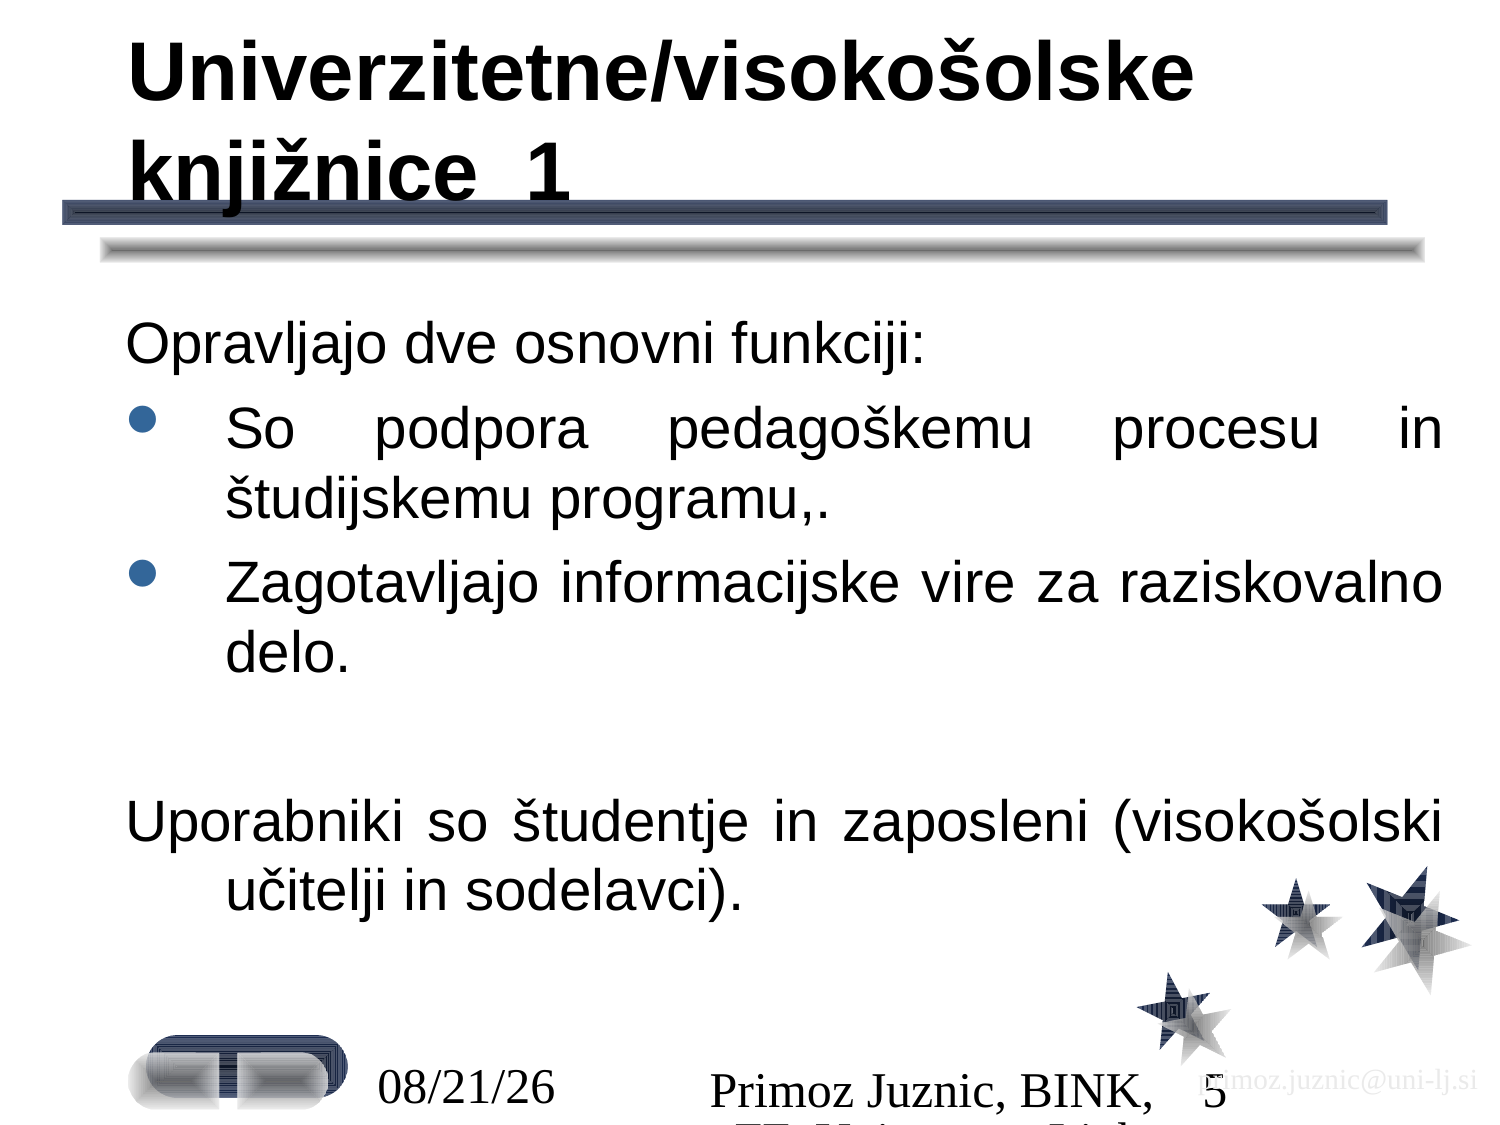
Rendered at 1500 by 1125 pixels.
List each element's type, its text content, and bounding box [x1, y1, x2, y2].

text_box Opravljajo dve osnovni funkciji: So podpora pedagoškemu procesu in študijskemu programu,. Zagotavljajo informacijske vire za raziskovalno delo. Uporabniki so študentje in zaposleni (visokošolski učitelji in sodelavci). [110, 297, 1461, 1042]
title Univerzitetne/visokošolske knjižnice 1 [112, 9, 1388, 225]
